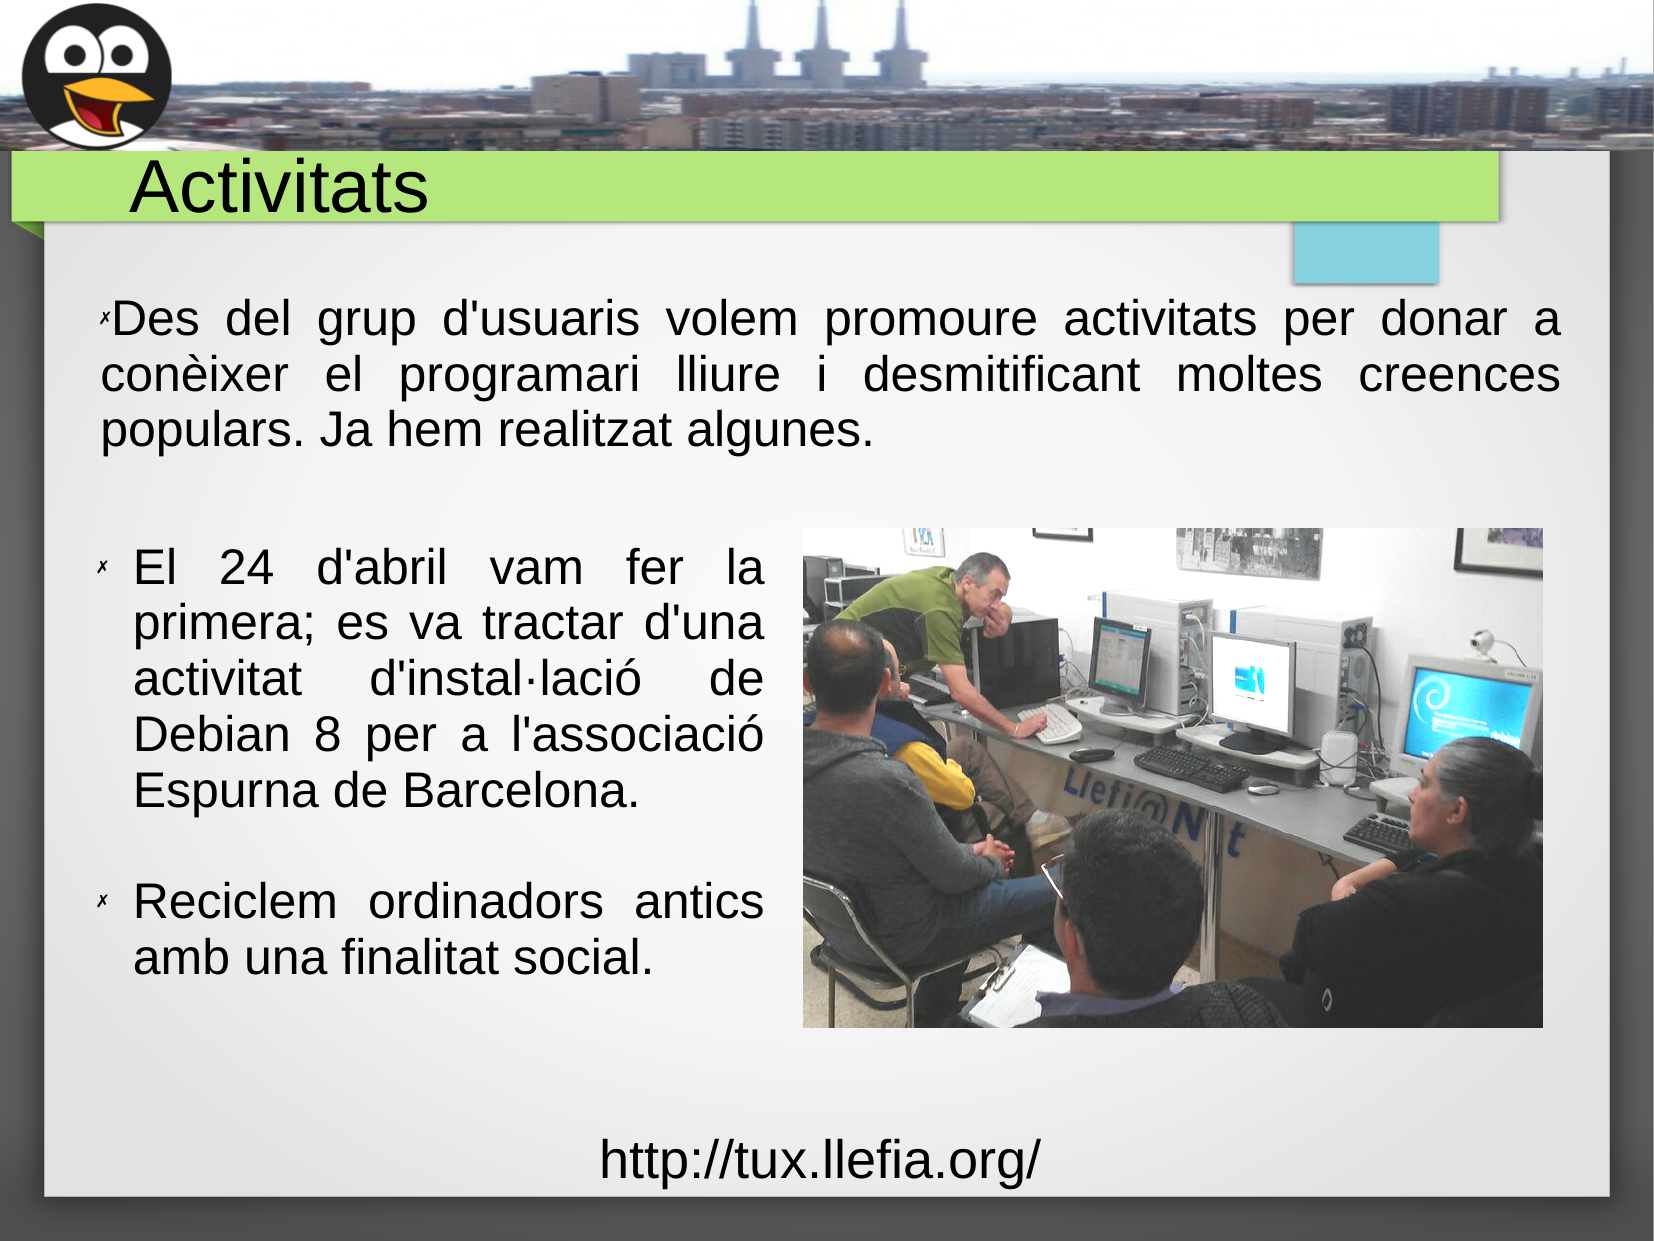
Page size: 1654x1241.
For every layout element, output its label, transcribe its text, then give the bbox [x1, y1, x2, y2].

picture [0, 0, 1654, 1241]
text_box http://tux.llefia.org/ [82, 1122, 1560, 1198]
title Activitats [129, 82, 945, 290]
text_box El 24 d'abril vam fer la primera; es va tractar d'una activitat d'instal·lació de Debian 8 per a l'associació Espurna de Barcelona. Reciclem ordinadors antics amb una finalitat social. [82, 531, 780, 1049]
list Des del grup d'usuaris volem promoure activitats per donar a conèixer el programari lliure i desmitificant moltes creences populars. Ja hem realitzat algunes. [82, 290, 1562, 1087]
